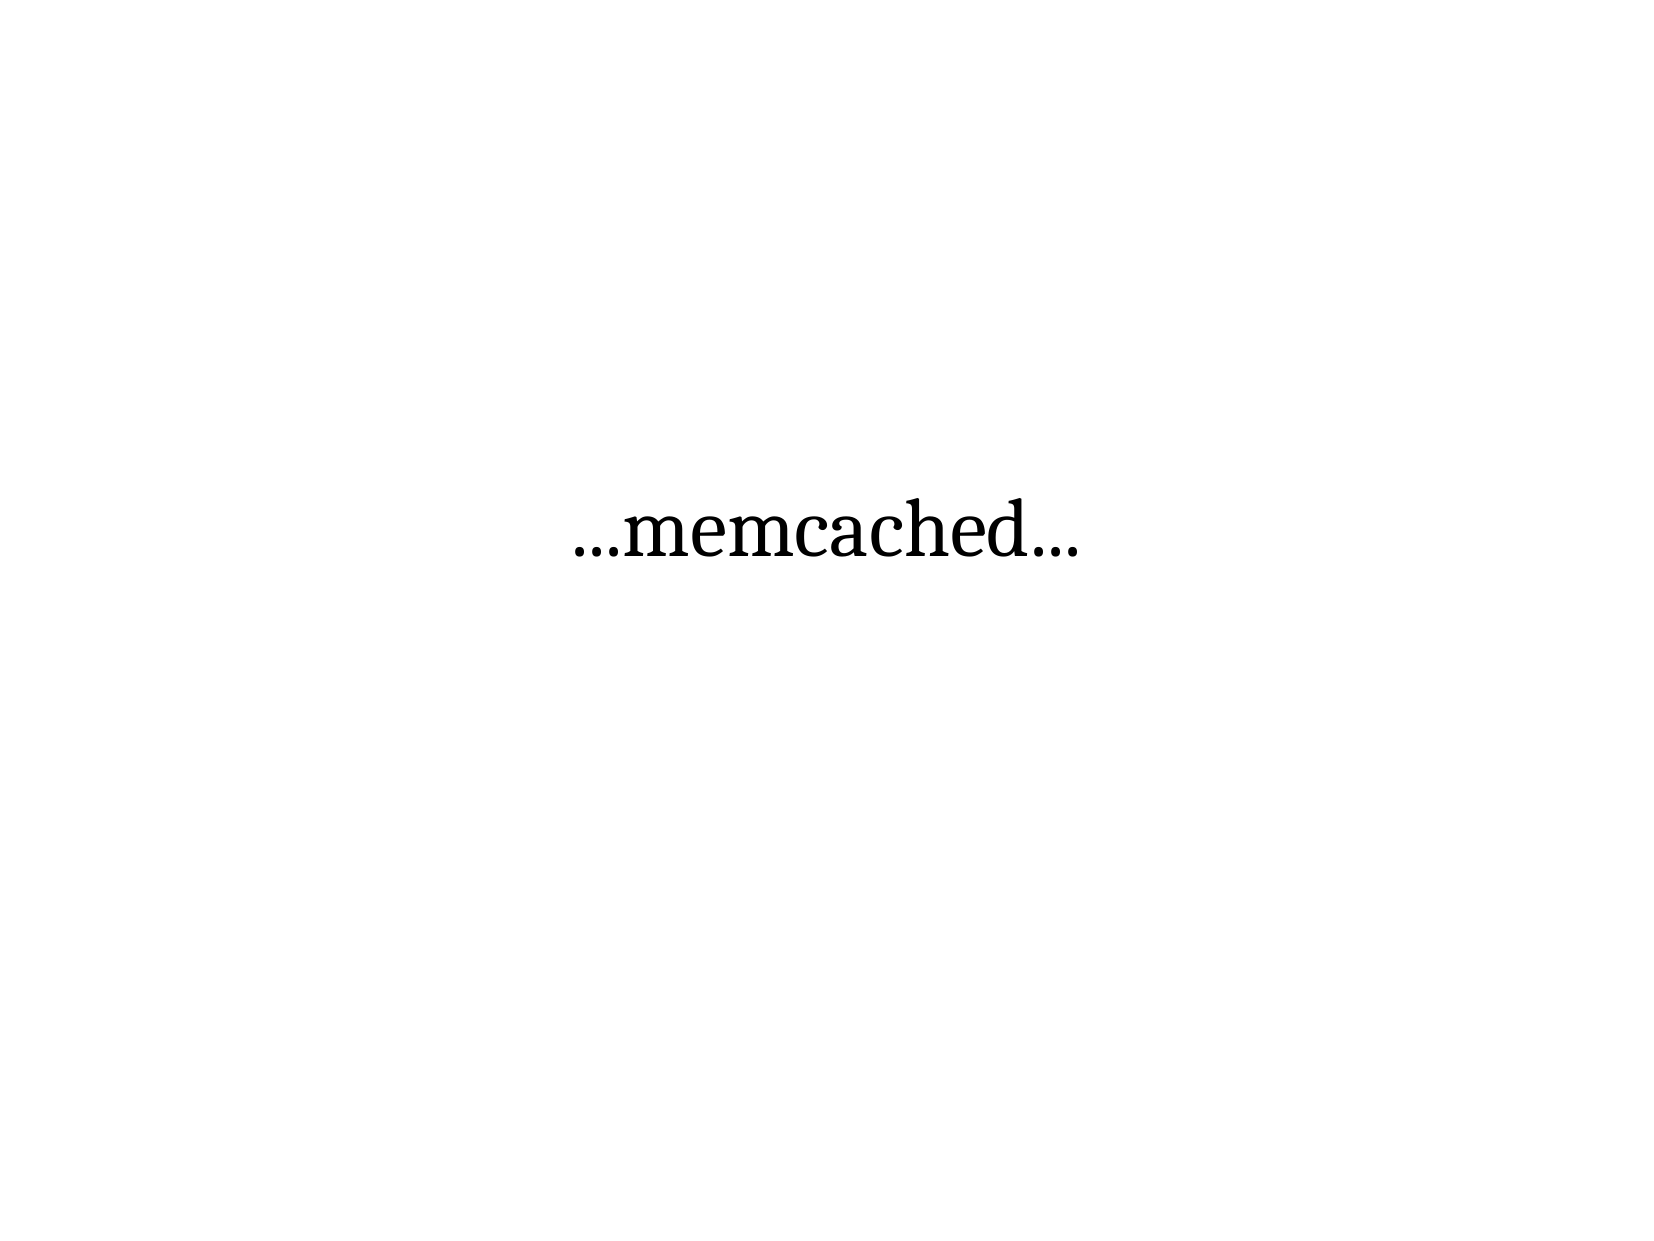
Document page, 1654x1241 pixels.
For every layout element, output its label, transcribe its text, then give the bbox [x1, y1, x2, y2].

subtitle ...memcached... [82, 49, 1571, 1010]
